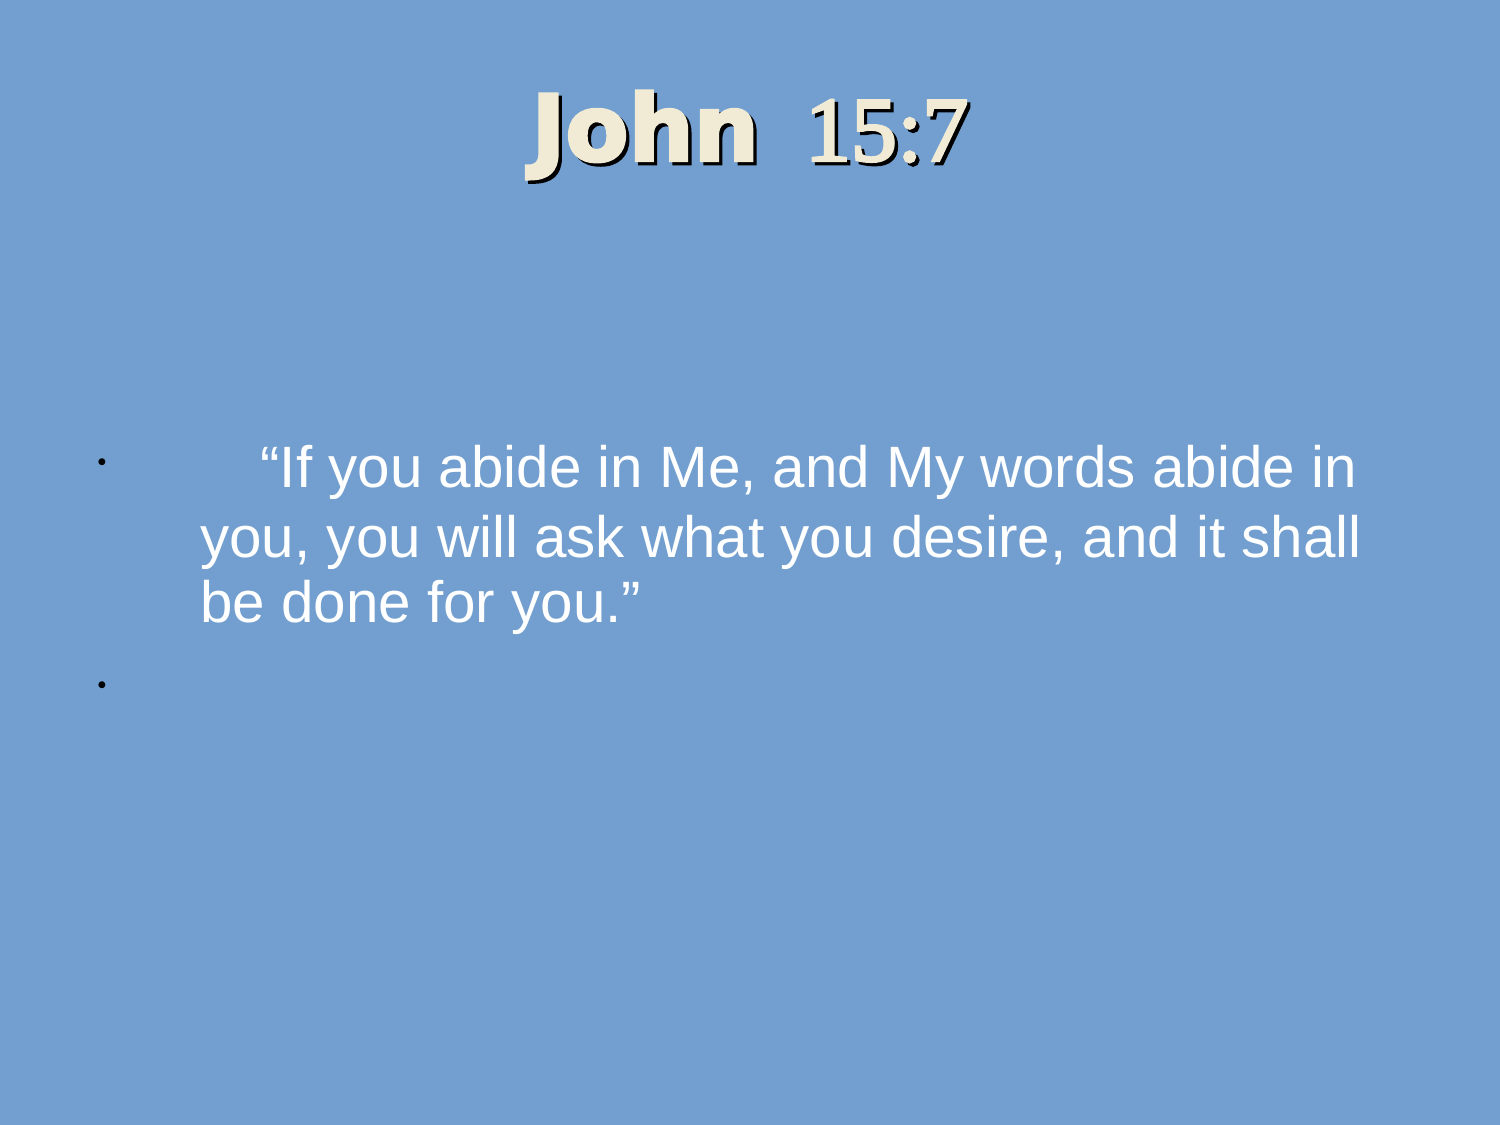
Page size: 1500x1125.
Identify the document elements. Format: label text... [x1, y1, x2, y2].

list “If you abide in Me, and My words abide in you, you will ask what you desire, and it shall be done for you.” [75, 425, 1426, 1125]
title John 15:7 [75, 44, 1426, 233]
